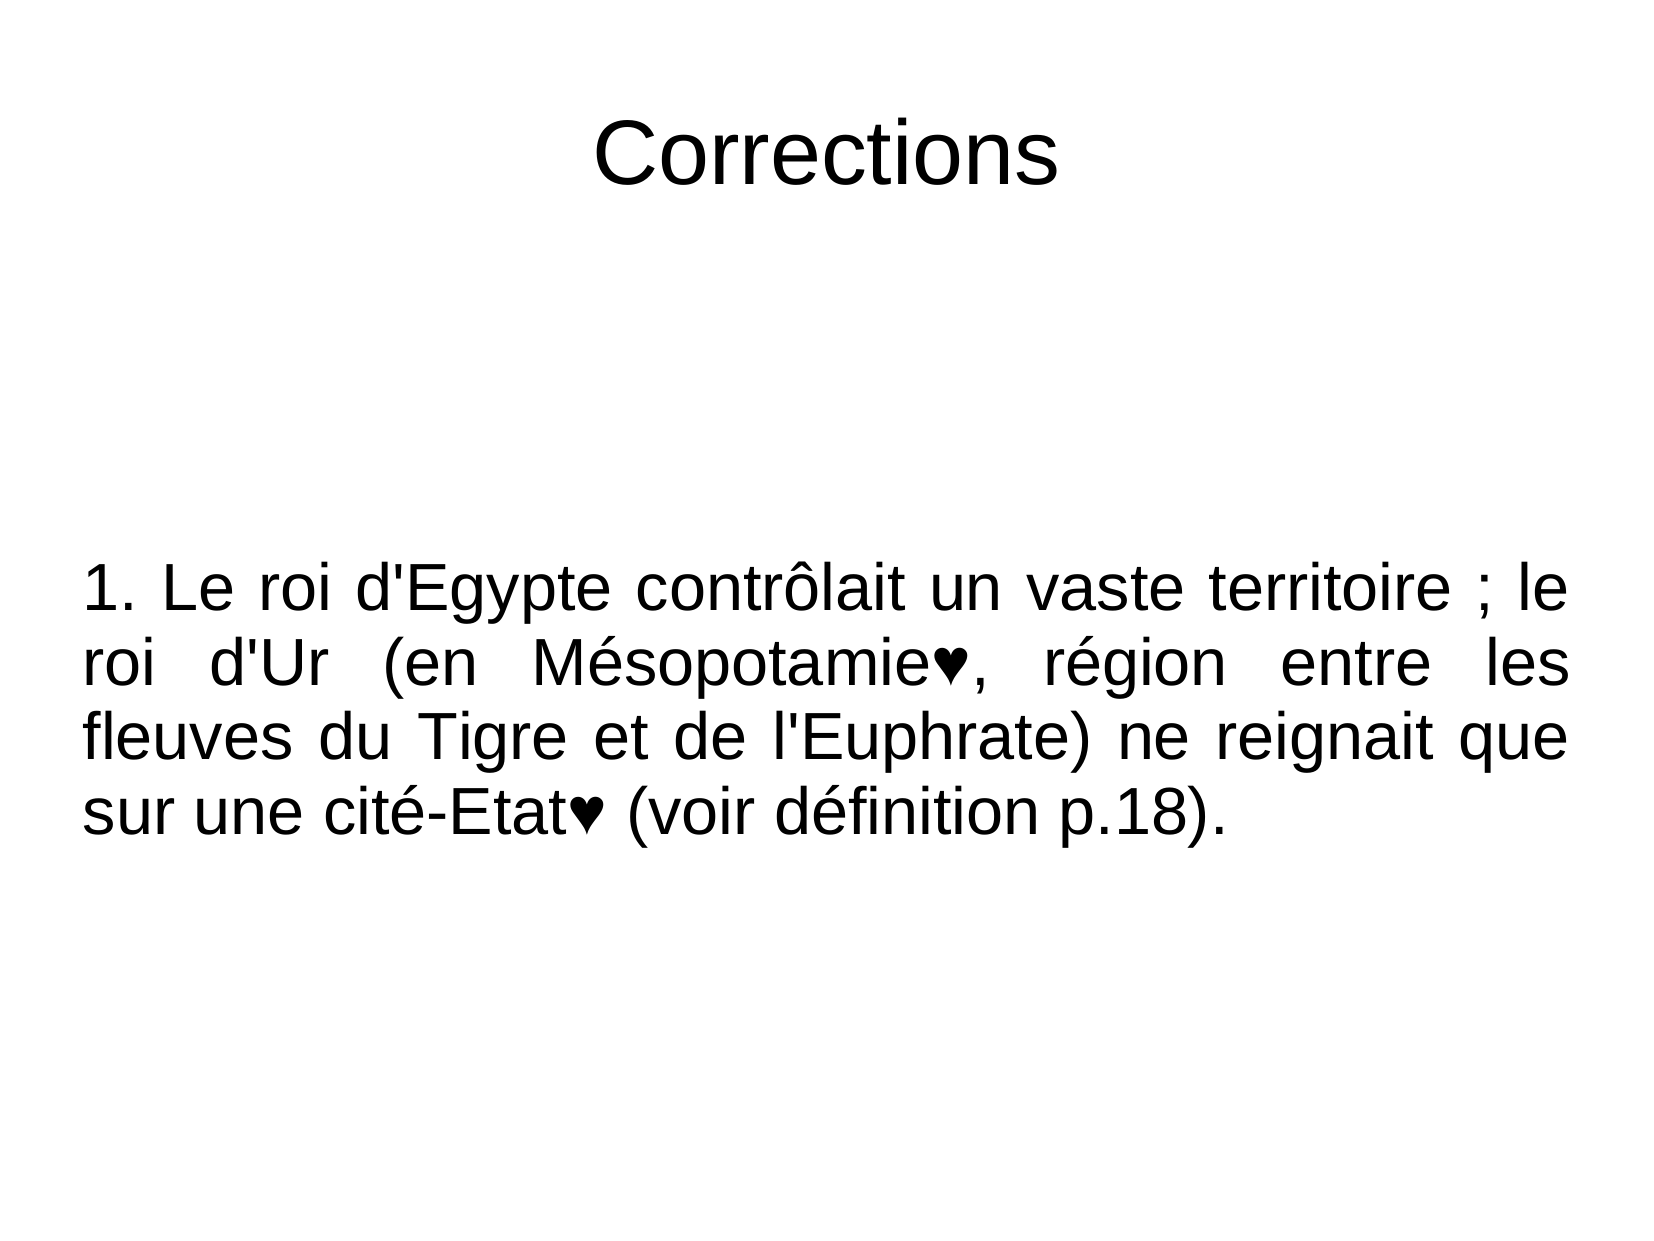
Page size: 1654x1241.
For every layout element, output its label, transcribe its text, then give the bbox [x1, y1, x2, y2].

subtitle 1. Le roi d'Egypte contrôlait un vaste territoire ; le roi d'Ur (en Mésopotamie♥, région entre les fleuves du Tigre et de l'Euphrate) ne reignait que sur une cité-Etat♥ (voir définition p.18). [82, 297, 1571, 1102]
title Corrections [82, 56, 1571, 250]
